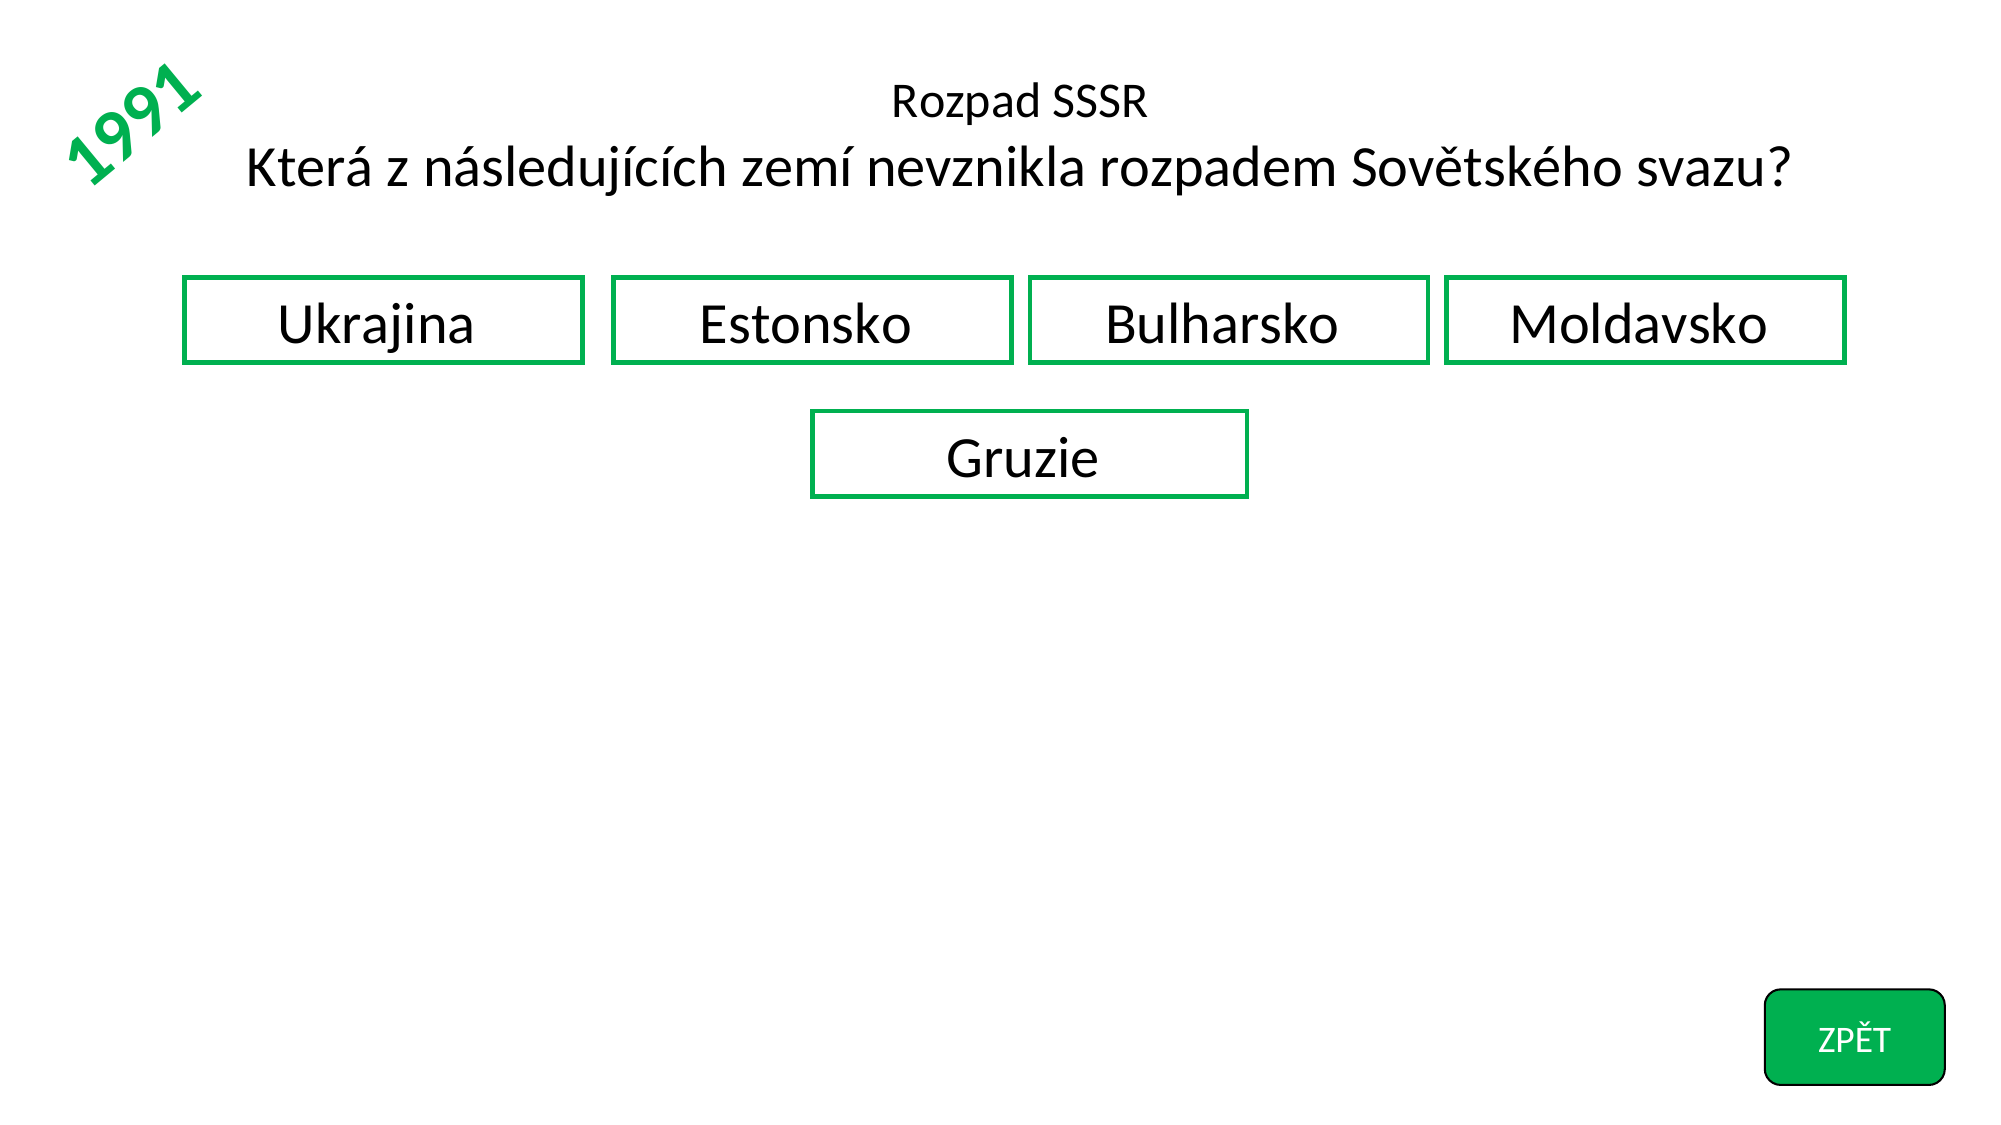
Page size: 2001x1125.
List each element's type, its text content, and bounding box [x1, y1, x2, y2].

text_box Rozpad SSSR Která z následujících zemí nevznikla rozpadem Sovětského svazu? [190, 60, 1851, 276]
text_box Gruzie [812, 410, 1248, 497]
text_box 1991 [24, 21, 197, 219]
text_box Moldavsko [1446, 277, 1845, 363]
text_box ZPĚT [1764, 989, 1945, 1085]
text_box Estonsko [613, 277, 1012, 363]
text_box Bulharsko [1029, 277, 1429, 363]
text_box Ukrajina [184, 277, 583, 363]
